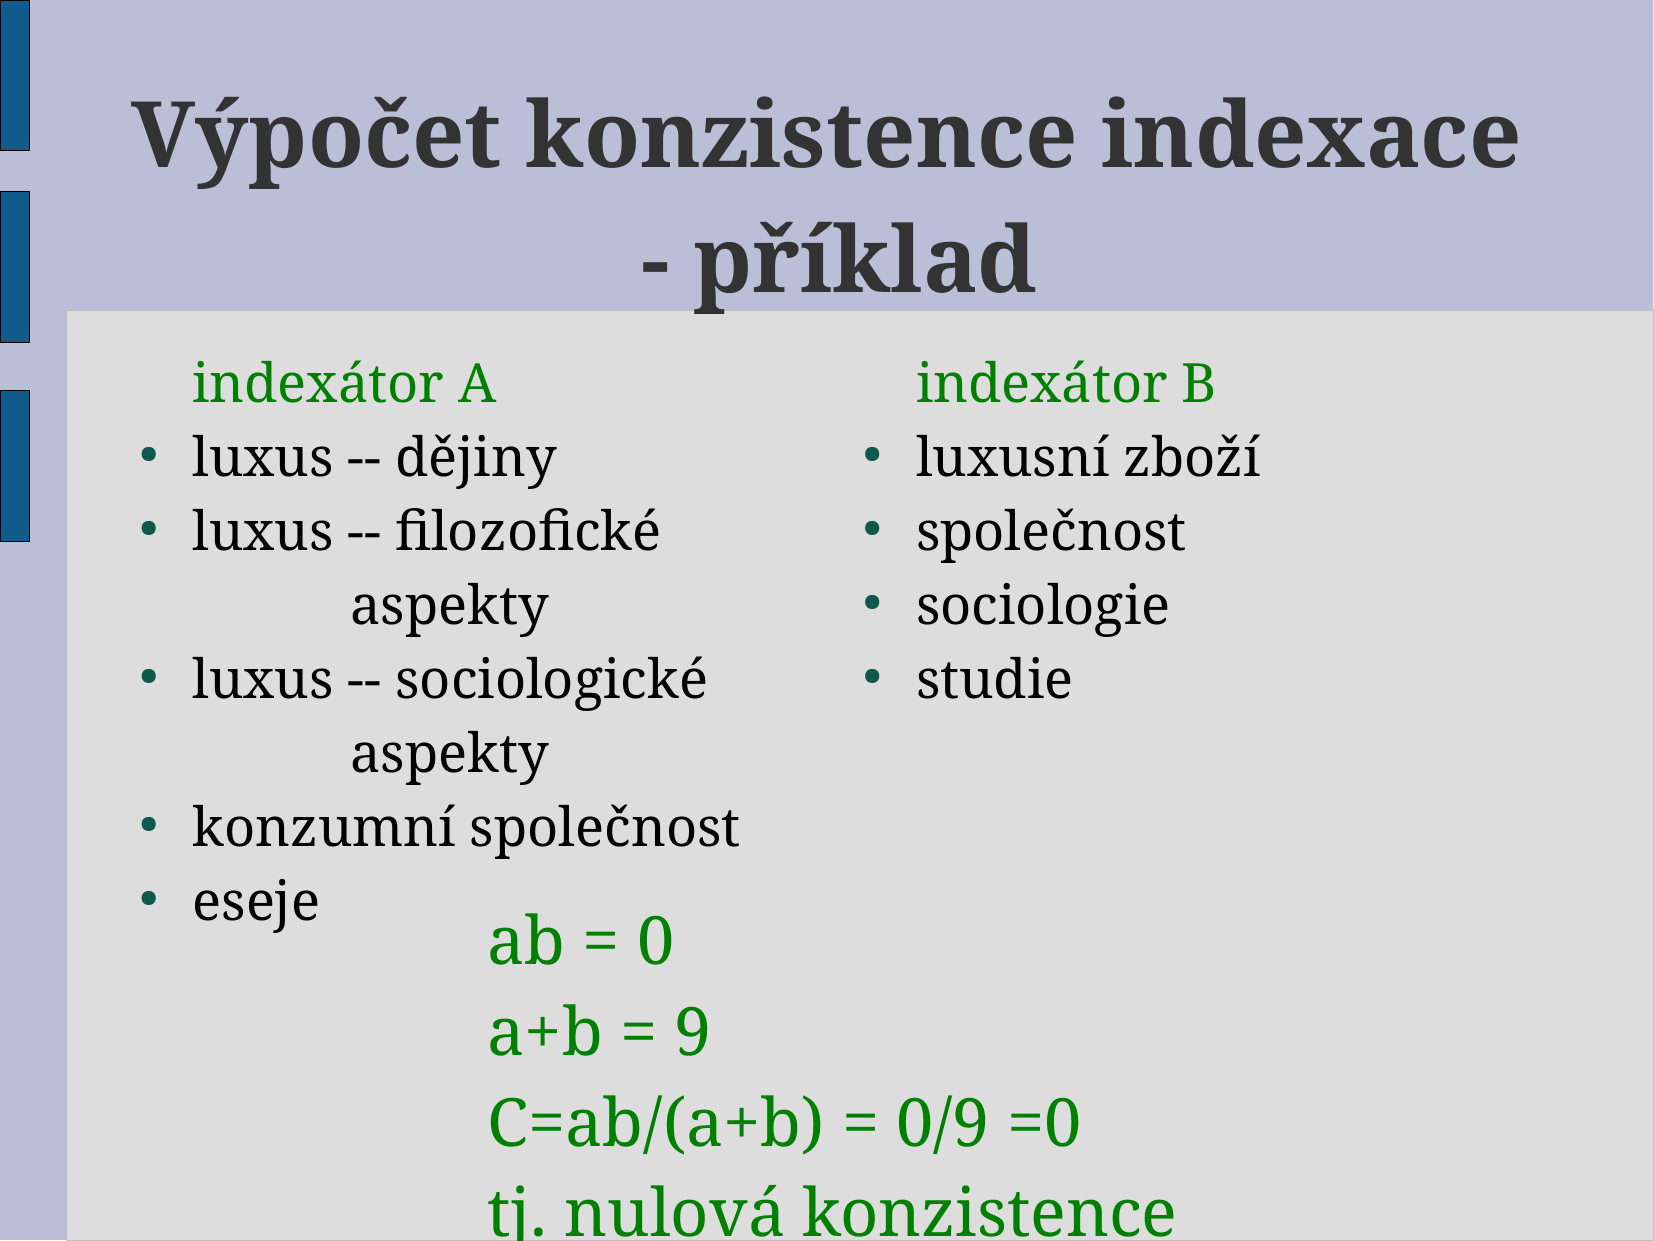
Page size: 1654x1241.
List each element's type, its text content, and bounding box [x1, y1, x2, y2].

list indexátor A luxus -- dějiny luxus -- filozofické aspekty luxus -- sociologické aspekty konzumní společnost eseje [121, 344, 811, 886]
title Výpočet konzistence indexace - příklad [121, 90, 1534, 300]
text_box ab = 0 a+b = 9 C=ab/(a+b) = 0/9 =0 tj. nulová konzistence [472, 885, 1418, 1205]
list indexátor B luxusní zboží společnost sociologie studie [845, 344, 1535, 827]
